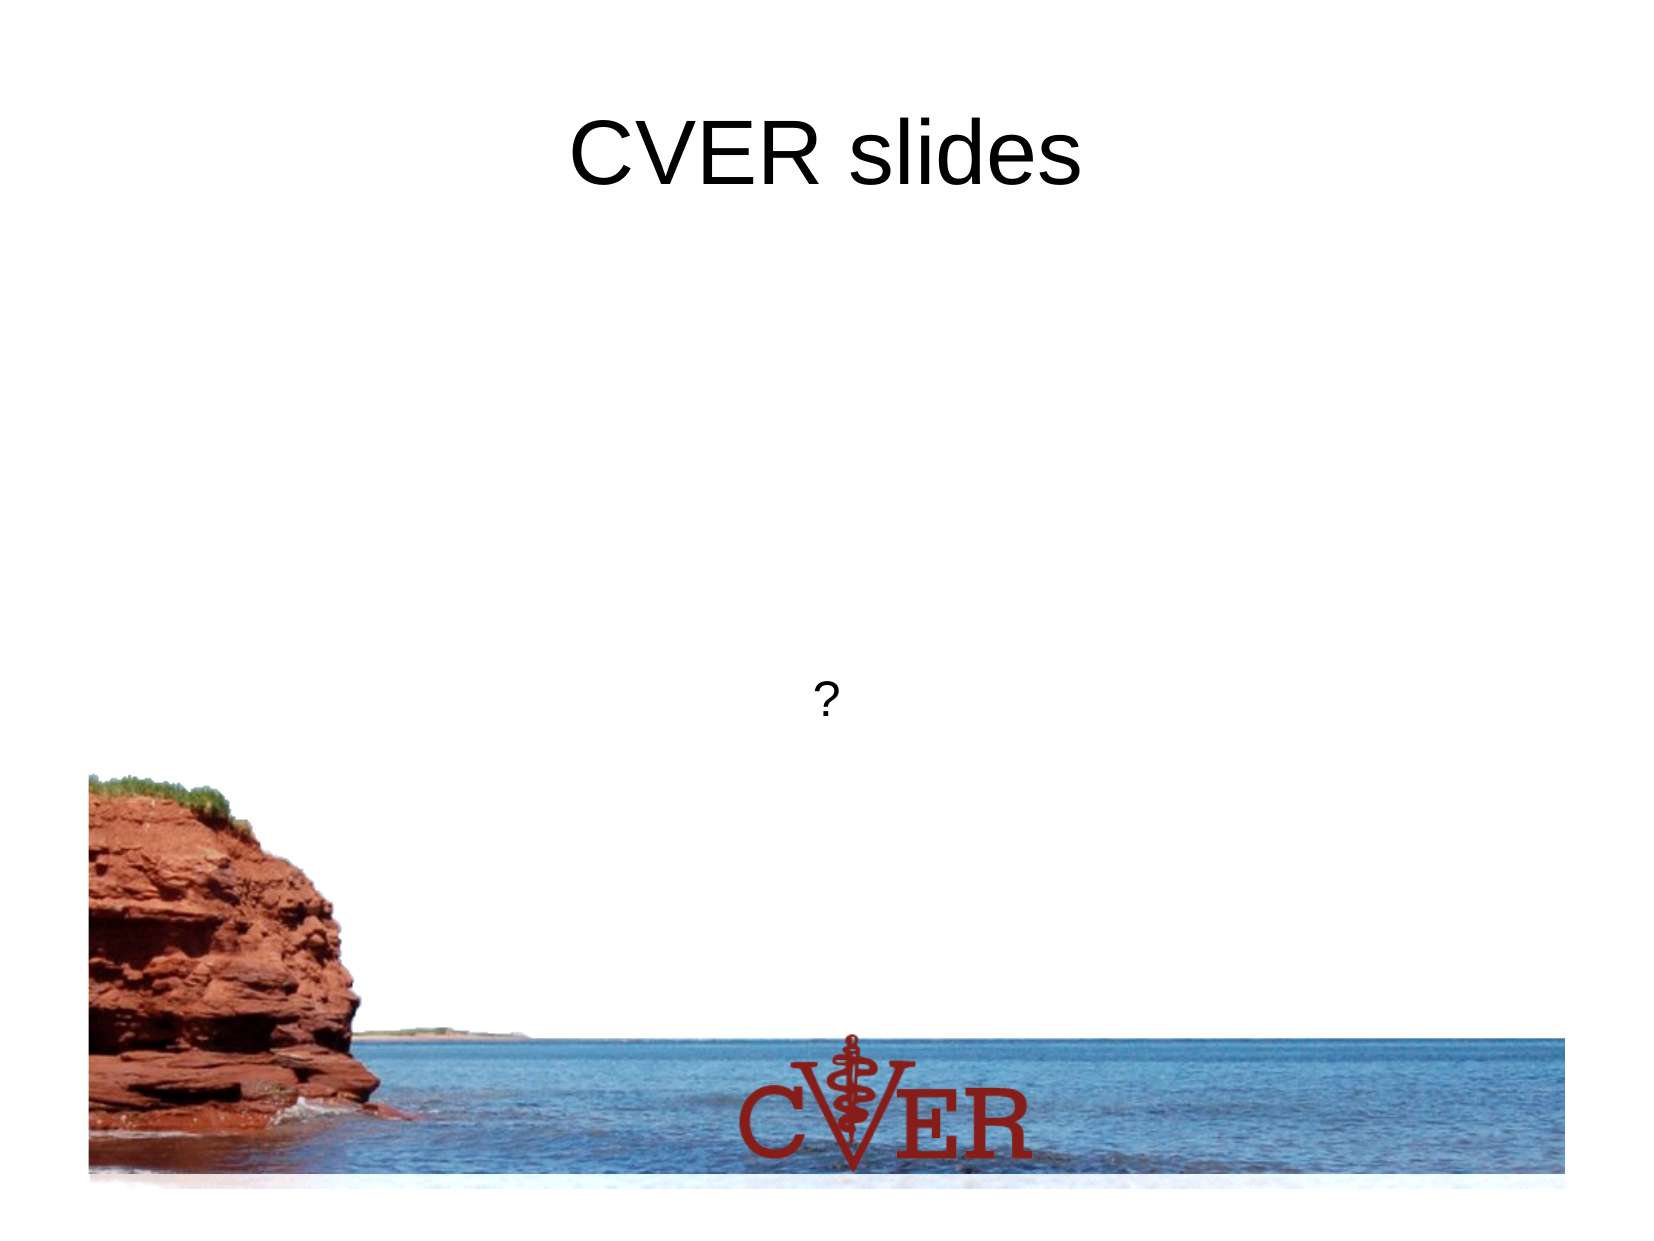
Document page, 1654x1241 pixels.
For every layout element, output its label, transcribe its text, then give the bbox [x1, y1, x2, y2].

picture [88, 1102, 1565, 1211]
subtitle ? [82, 297, 1571, 1102]
title CVER slides [82, 56, 1571, 250]
